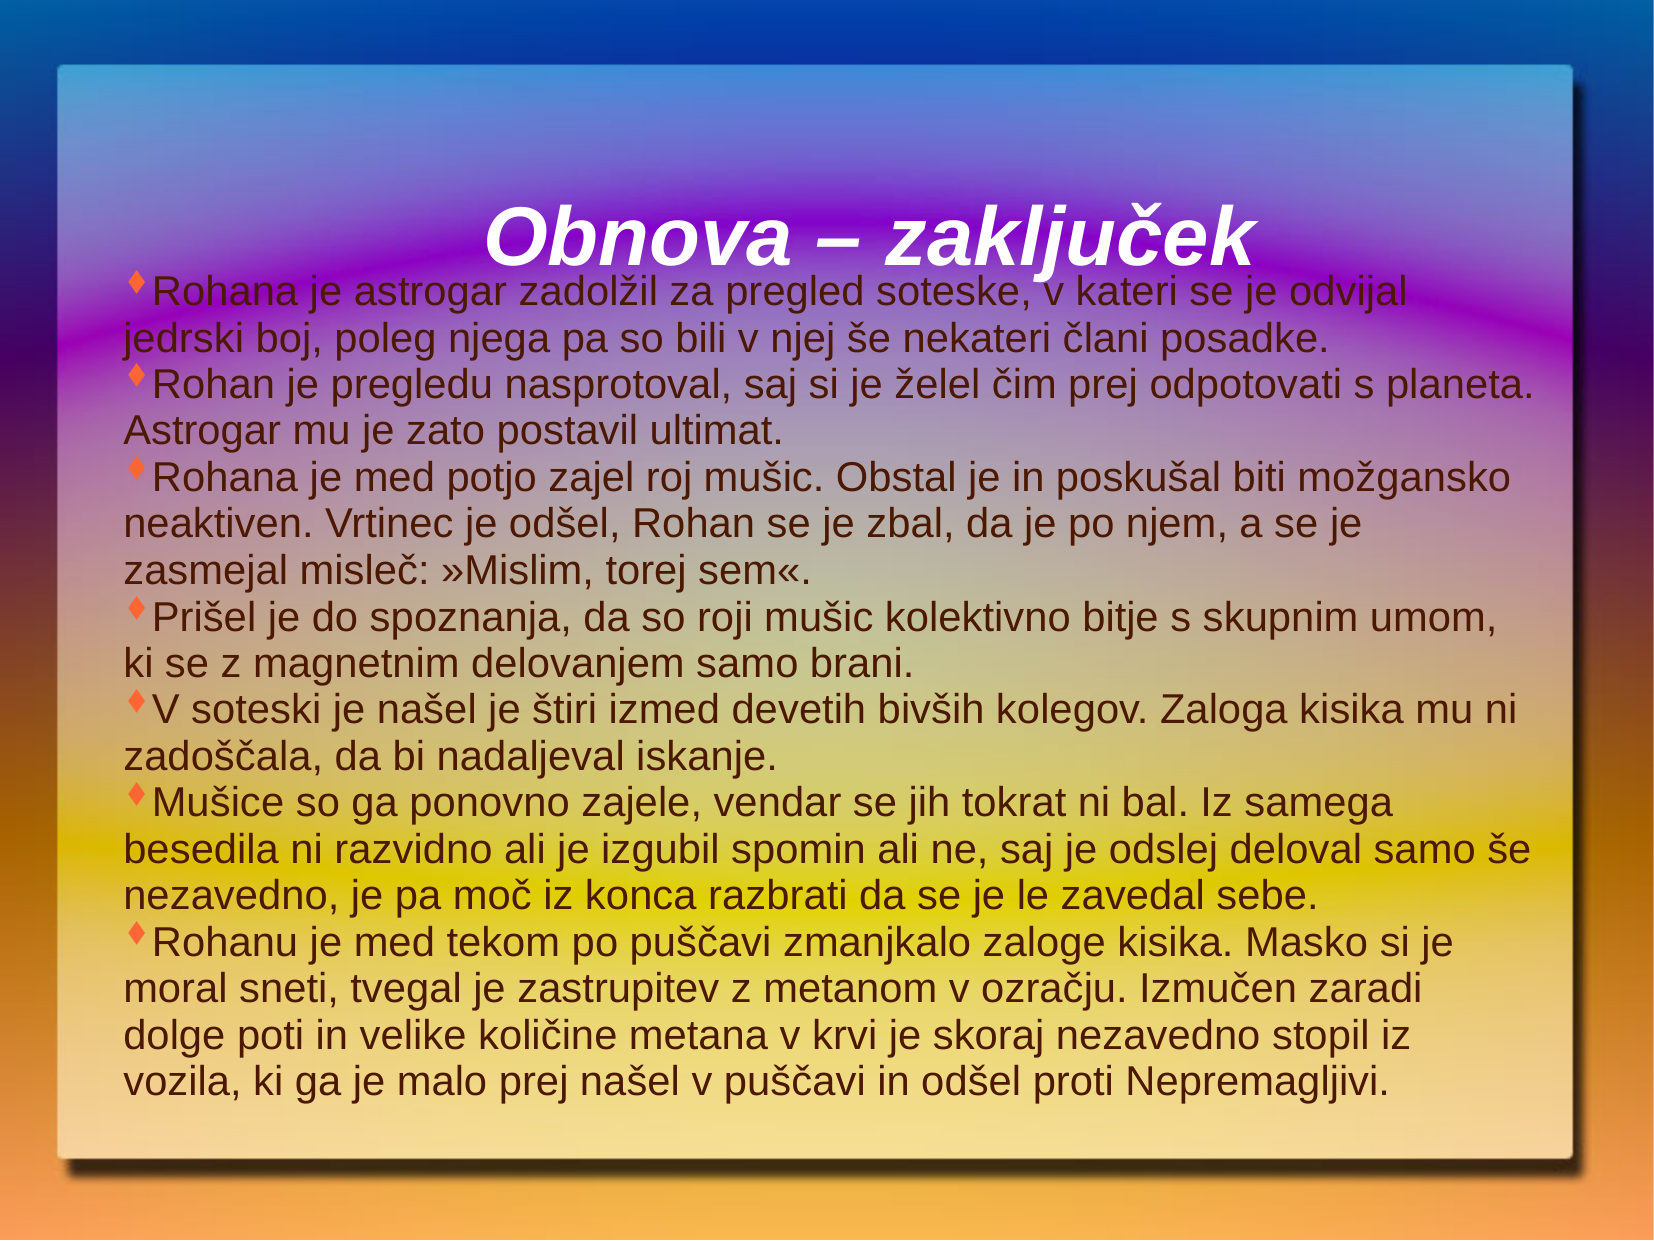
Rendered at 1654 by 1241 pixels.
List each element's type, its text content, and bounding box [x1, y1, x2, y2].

picture [0, 0, 1654, 1240]
list Rohana je astrogar zadolžil za pregled soteske, v kateri se je odvijal jedrski boj, poleg njega pa so bili v njej še nekateri člani posadke. Rohan je pregledu nasprotoval, saj si je želel čim prej odpotovati s planeta. Astrogar mu je zato postavil ultimat. Rohana je med potjo zajel roj mušic. Obstal je in poskušal biti možgansko neaktiven. Vrtinec je odšel, Rohan se je zbal, da je po njem, a se je zasmejal misleč: »Mislim, torej sem«. Prišel je do spoznanja, da so roji mušic kolektivno bitje s skupnim umom, ki se z magnetnim delovanjem samo brani. V soteski je našel je štiri izmed devetih bivših kolegov. Zaloga kisika mu ni zadoščala, da bi nadaljeval iskanje. Mušice so ga ponovno zajele, vendar se jih tokrat ni bal. Iz samega besedila ni razvidno ali je izgubil spomin ali ne, saj je odslej deloval samo še nezavedno, je pa moč iz konca razbrati da se je le zavedal sebe. Rohanu je med tekom po puščavi zmanjkalo zaloge kisika. Masko si je moral sneti, tvegal je zastrupitev z metanom v ozračju. Izmučen zaradi dolge poti in velike količine metana v krvi je skoraj nezavedno stopil iz vozila, ki ga je malo prej našel v puščavi in odšel proti Nepremagljivi. [123, 268, 1536, 1152]
title Obnova – zaključek [126, 134, 1538, 342]
